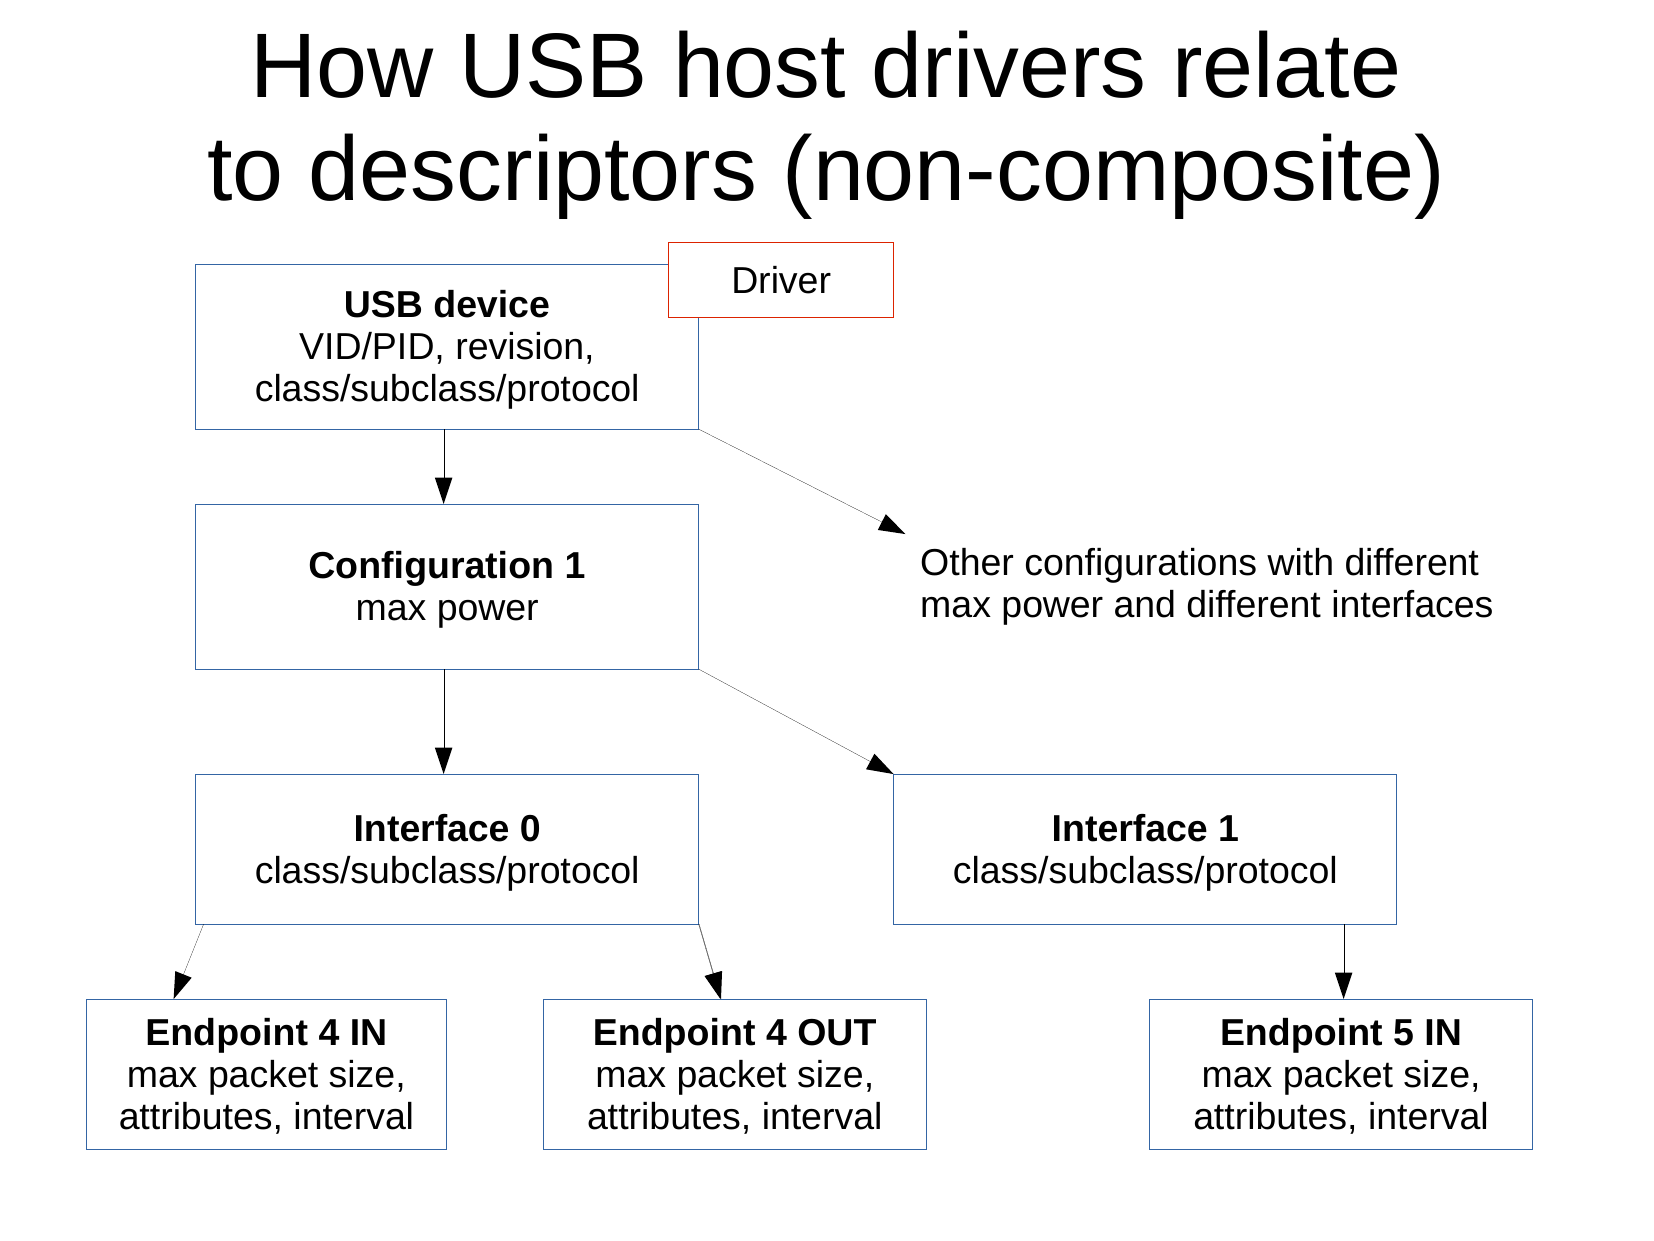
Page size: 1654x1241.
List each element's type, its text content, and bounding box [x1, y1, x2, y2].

text_box Interface 1 class/subclass/protocol [893, 774, 1397, 925]
text_box USB device VID/PID, revision, class/subclass/protocol [195, 264, 699, 430]
text_box Endpoint 4 IN max packet size, attributes, interval [86, 999, 447, 1150]
text_box Endpoint 5 IN max packet size, attributes, interval [1149, 999, 1533, 1150]
text_box Configuration 1 max power [195, 504, 699, 670]
title How USB host drivers relate to descriptors (non-composite) [82, 13, 1571, 222]
text_box Endpoint 4 OUT max packet size, attributes, interval [543, 999, 927, 1150]
text_box Driver [668, 242, 894, 318]
text_box Other configurations with different max power and different interfaces [905, 534, 1509, 633]
text_box Interface 0 class/subclass/protocol [195, 774, 699, 925]
